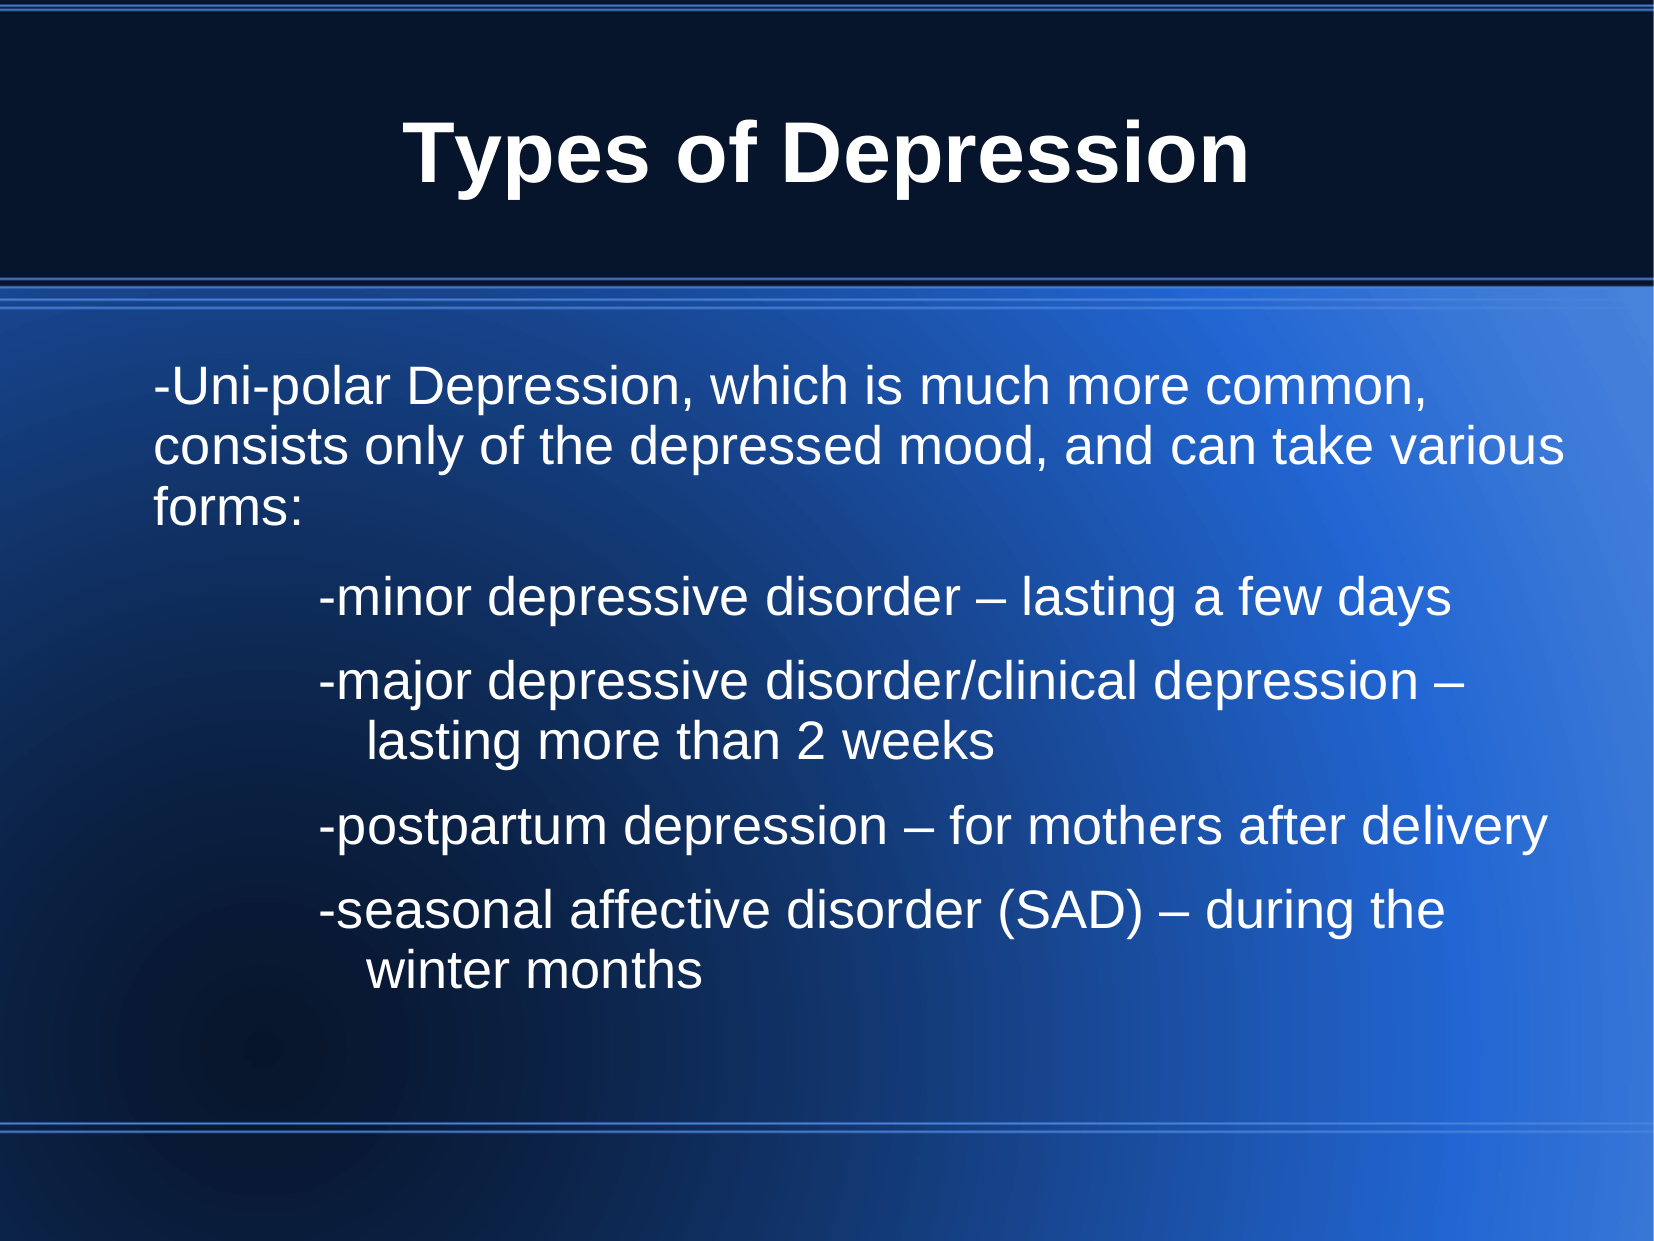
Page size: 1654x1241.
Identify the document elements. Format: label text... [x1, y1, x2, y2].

picture [0, 0, 1654, 1241]
list -Uni-polar Depression, which is much more common, consists only of the depressed mood, and can take various forms: -minor depressive disorder – lasting a few days -major depressive disorder/clinical depression – lasting more than 2 weeks -postpartum depression – for mothers after delivery -seasonal affective disorder (SAD) – during the winter months [82, 355, 1571, 1175]
title Types of Depression [82, 49, 1571, 257]
